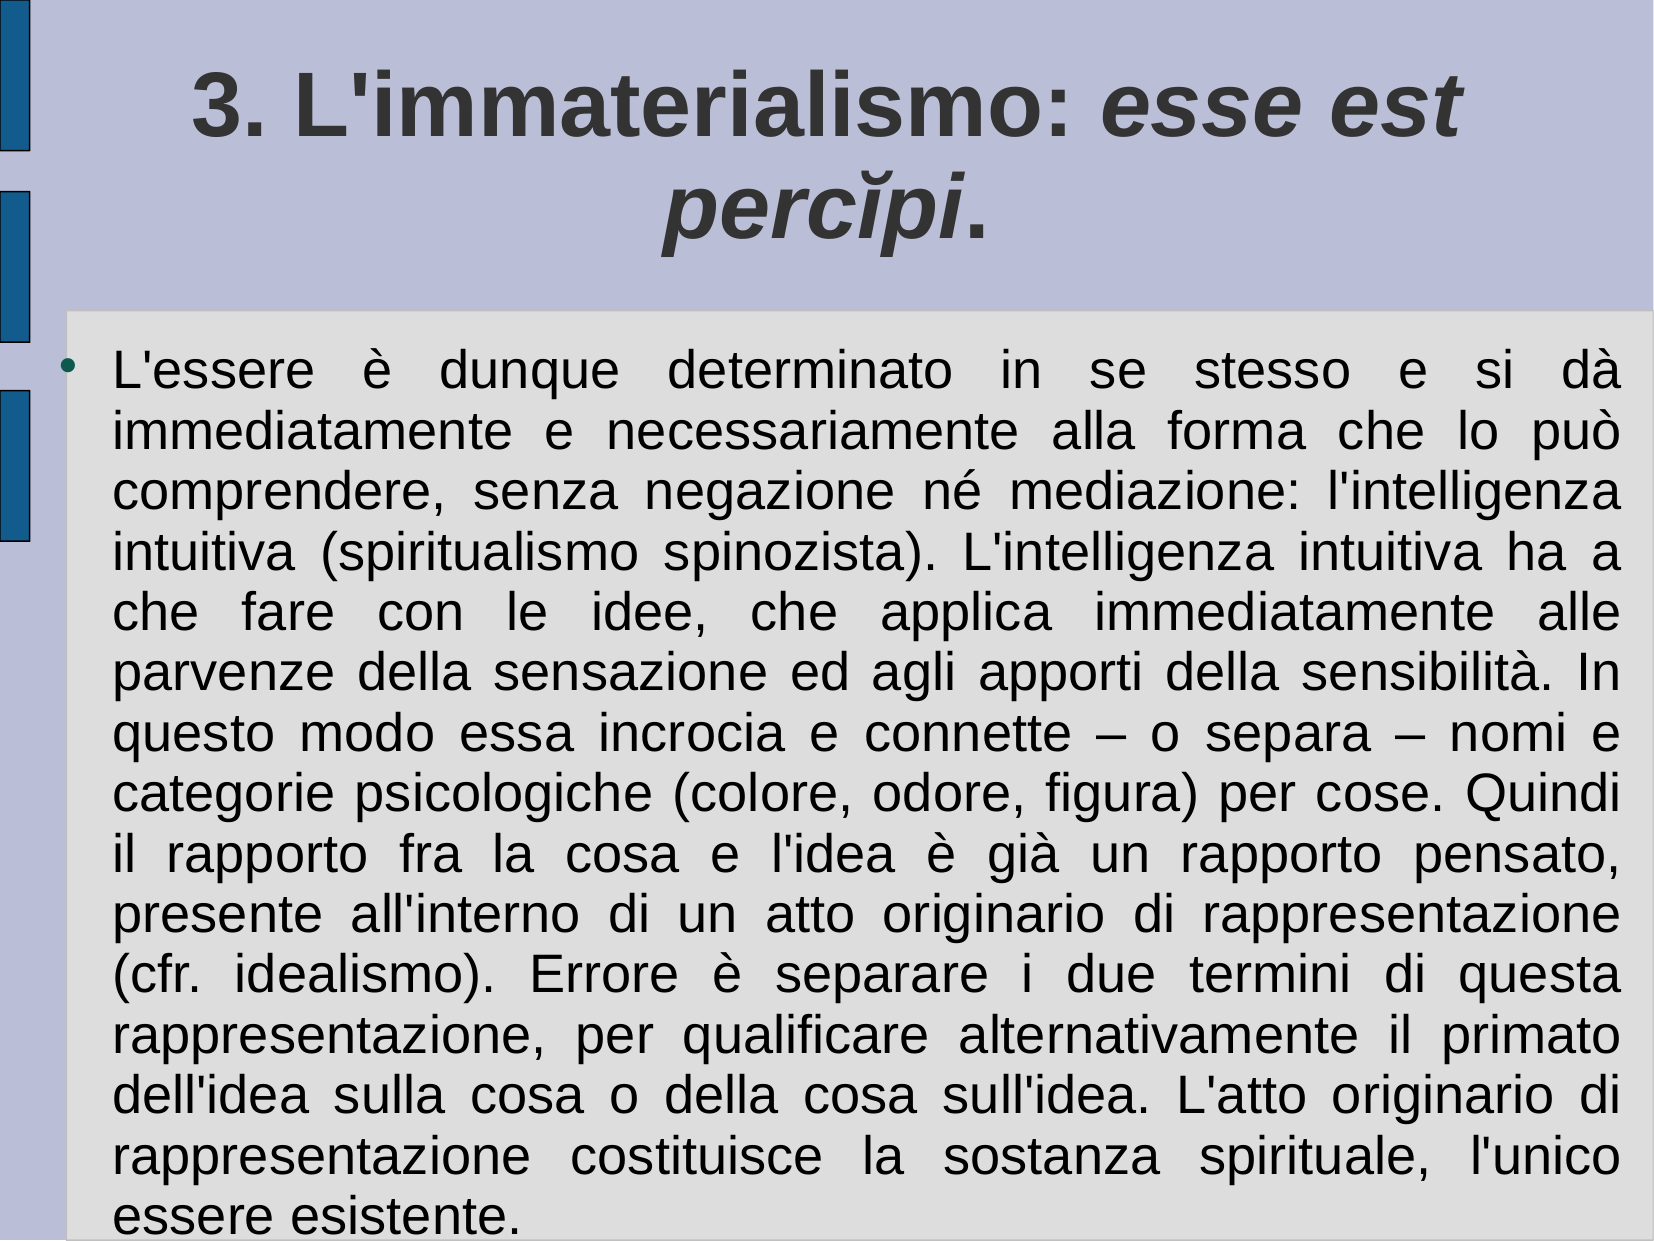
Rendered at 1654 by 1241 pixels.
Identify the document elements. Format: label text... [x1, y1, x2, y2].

title 3. L'immaterialismo: esse est percĭpi. [59, 47, 1595, 259]
list L'essere è dunque determinato in se stesso e si dà immediatamente e necessariamente alla forma che lo può comprendere, senza negazione né mediazione: l'intelligenza intuitiva (spiritualismo spinozista). L'intelligenza intuitiva ha a che fare con le idee, che applica immediatamente alle parvenze della sensazione ed agli apporti della sensibilità. In questo modo essa incrocia e connette – o separa – nomi e categorie psicologiche (colore, odore, figura) per cose. Quindi il rapporto fra la cosa e l'idea è già un rapporto pensato, presente all'interno di un atto originario di rappresentazione (cfr. idealismo). Errore è separare i due termini di questa rappresentazione, per qualificare alternativamente il primato dell'idea sulla cosa o della cosa sull'idea. L'atto originario di rappresentazione costituisce la sostanza spirituale, l'unico essere esistente. [41, 336, 1624, 1223]
